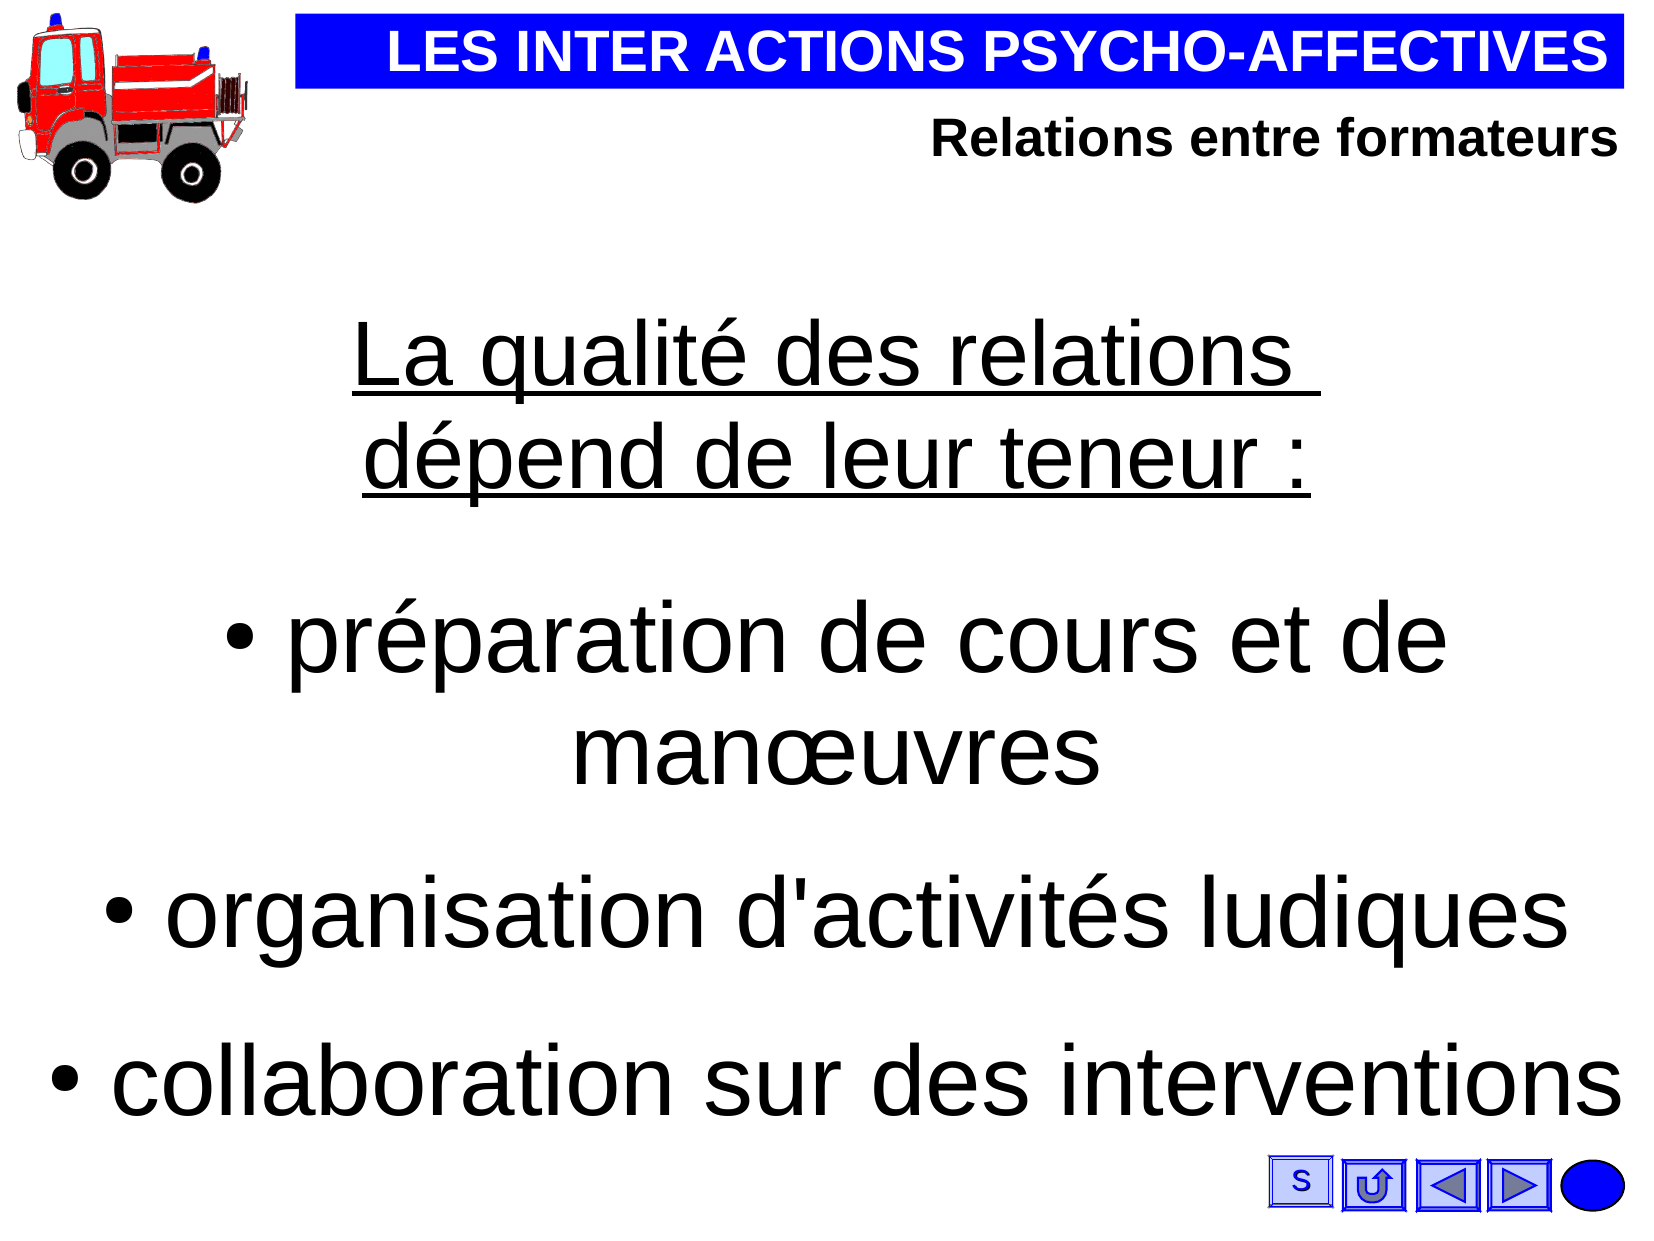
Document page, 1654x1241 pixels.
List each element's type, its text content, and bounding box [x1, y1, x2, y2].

text_box LES INTER ACTIONS PSYCHO-AFFECTIVES [295, 13, 1625, 89]
text_box La qualité des relations dépend de leur teneur : préparation de cours et de manœuvres organisation d'activités ludiques collaboration sur des interventions [29, 295, 1644, 1144]
text_box Relations entre formateurs [915, 99, 1637, 176]
picture [8, 8, 257, 216]
text_box [1561, 1160, 1625, 1211]
